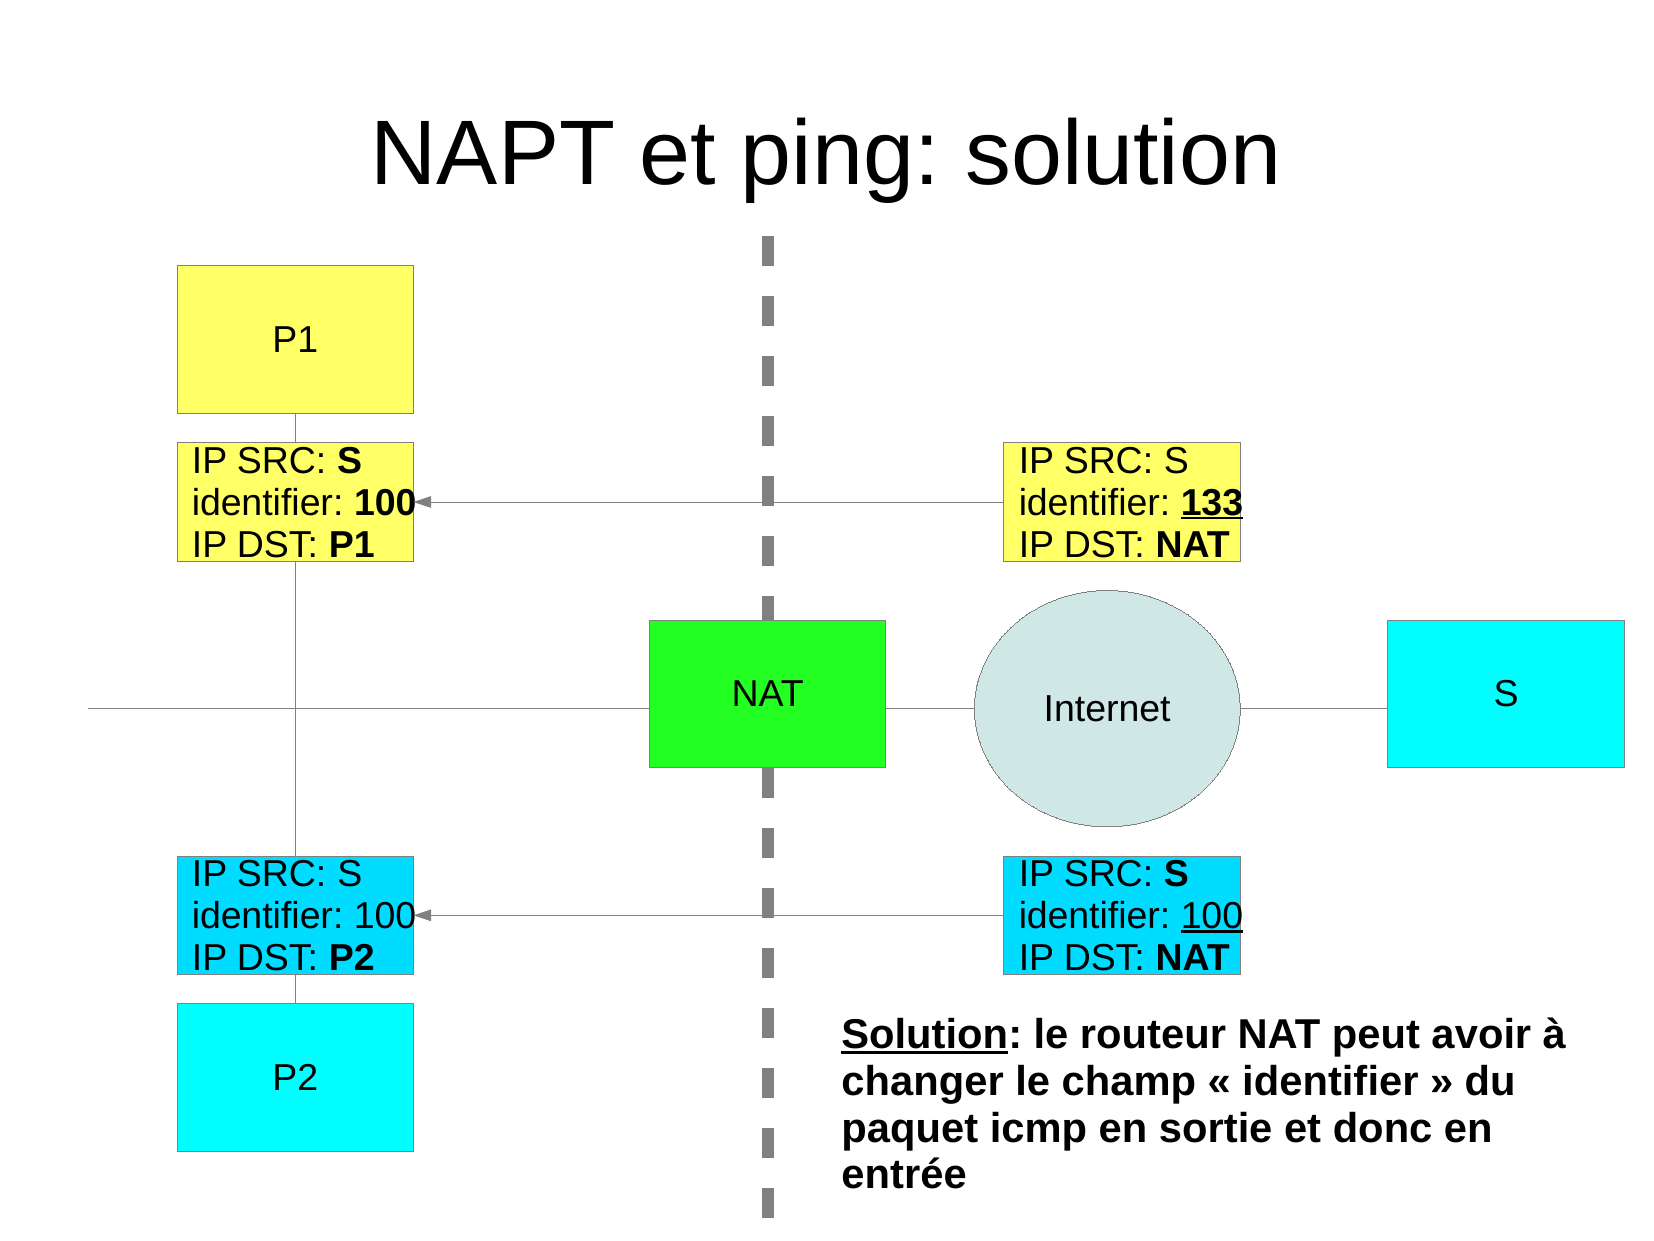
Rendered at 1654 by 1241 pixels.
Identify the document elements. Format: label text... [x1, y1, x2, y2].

text_box NAT [649, 620, 886, 768]
text_box IP SRC: S identifier: 100 IP DST: P2 [177, 856, 414, 975]
title NAPT et ping: solution [82, 49, 1571, 257]
text_box S [1387, 620, 1625, 768]
text_box P2 [177, 1003, 414, 1152]
text_box IP SRC: S identifier: 100 IP DST: NAT [1003, 856, 1241, 975]
text_box IP SRC: S identifier: 100 IP DST: P1 [177, 442, 414, 562]
text_box IP SRC: S identifier: 133 IP DST: NAT [1003, 442, 1241, 562]
text_box P1 [177, 265, 414, 414]
text_box Solution: le routeur NAT peut avoir à changer le champ « identifier » du paquet icmp en sortie et donc en entrée [826, 1003, 1625, 1207]
text_box Internet [974, 590, 1241, 827]
